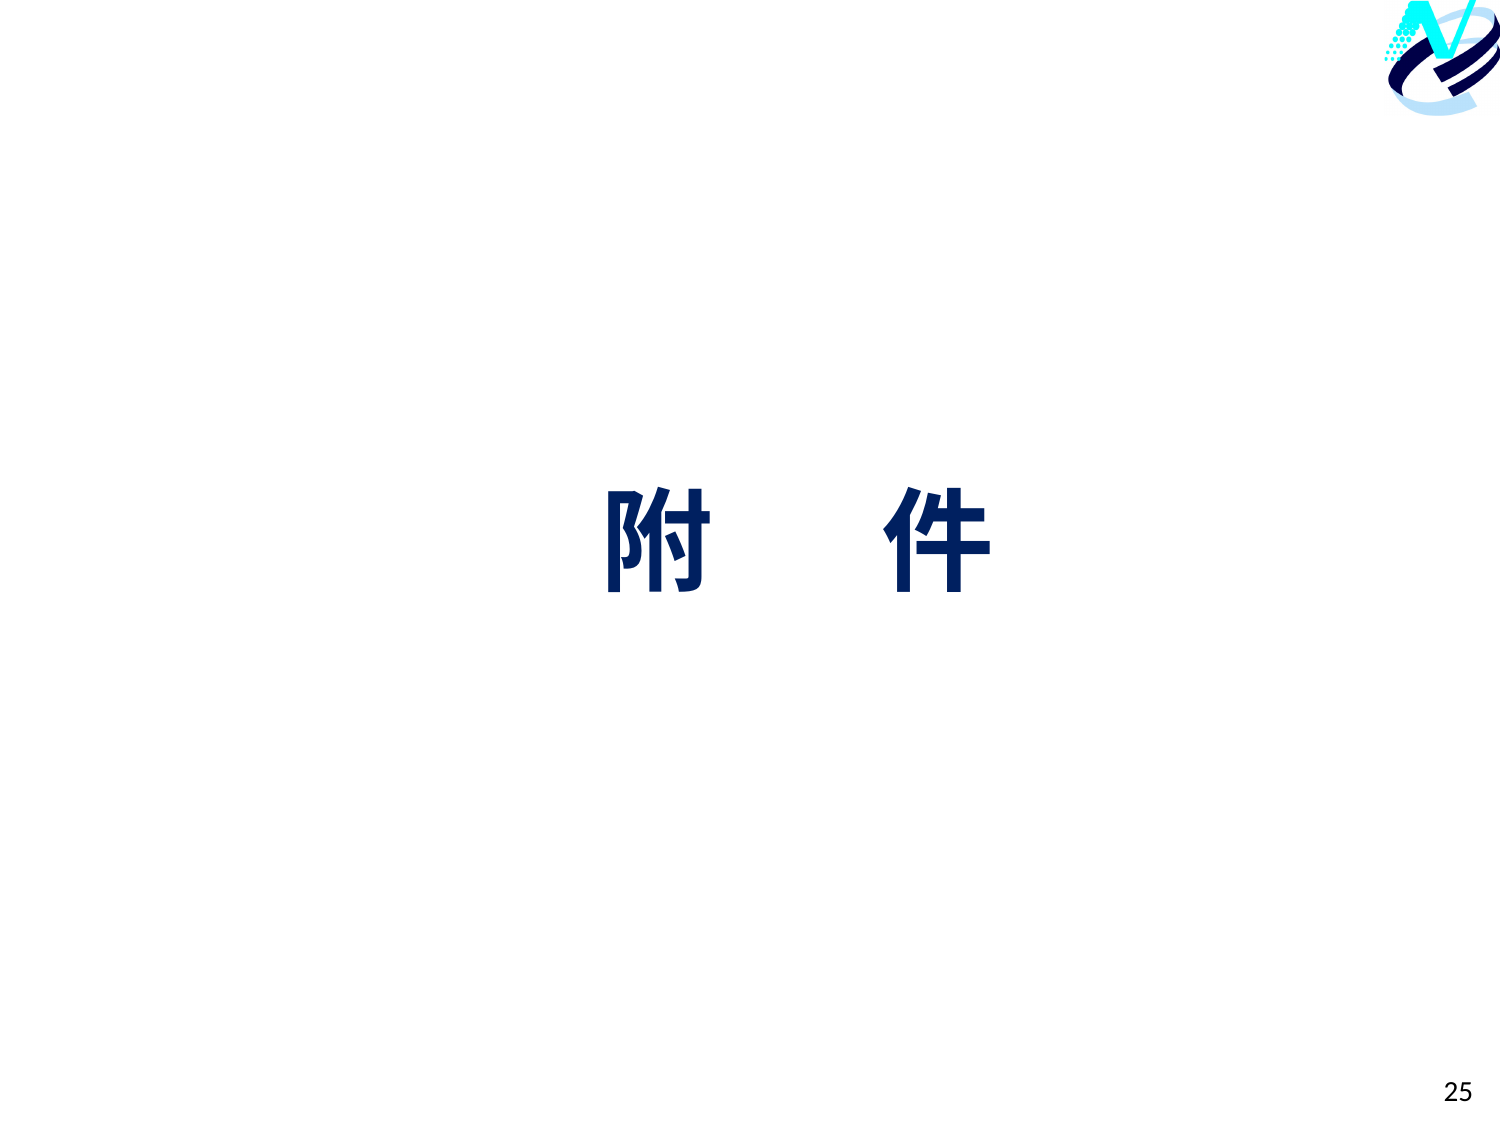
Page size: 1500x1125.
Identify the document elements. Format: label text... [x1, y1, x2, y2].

text_box 附 件 [443, 466, 1152, 660]
